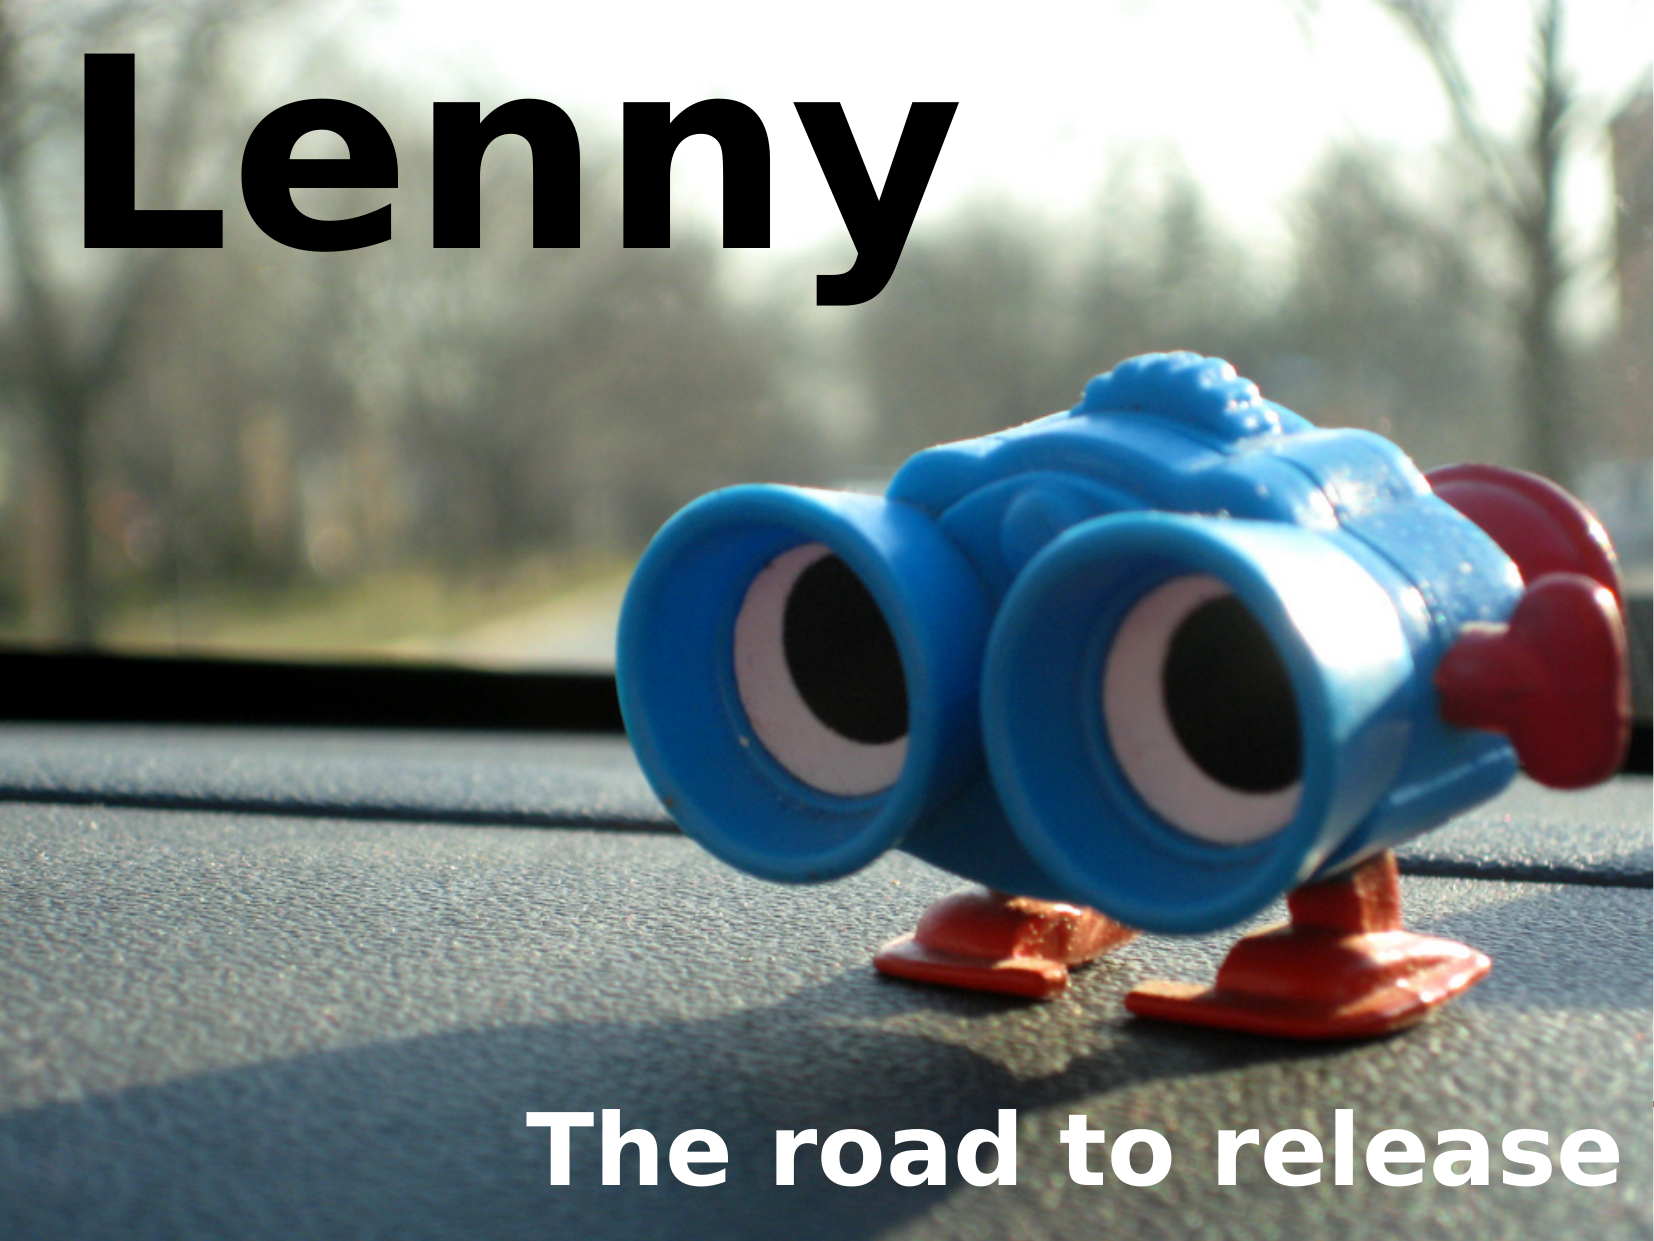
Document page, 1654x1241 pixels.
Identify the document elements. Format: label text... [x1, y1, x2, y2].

picture [0, 0, 1654, 1241]
text_box Lenny [45, 0, 981, 319]
text_box The road to release [511, 1085, 1641, 1217]
